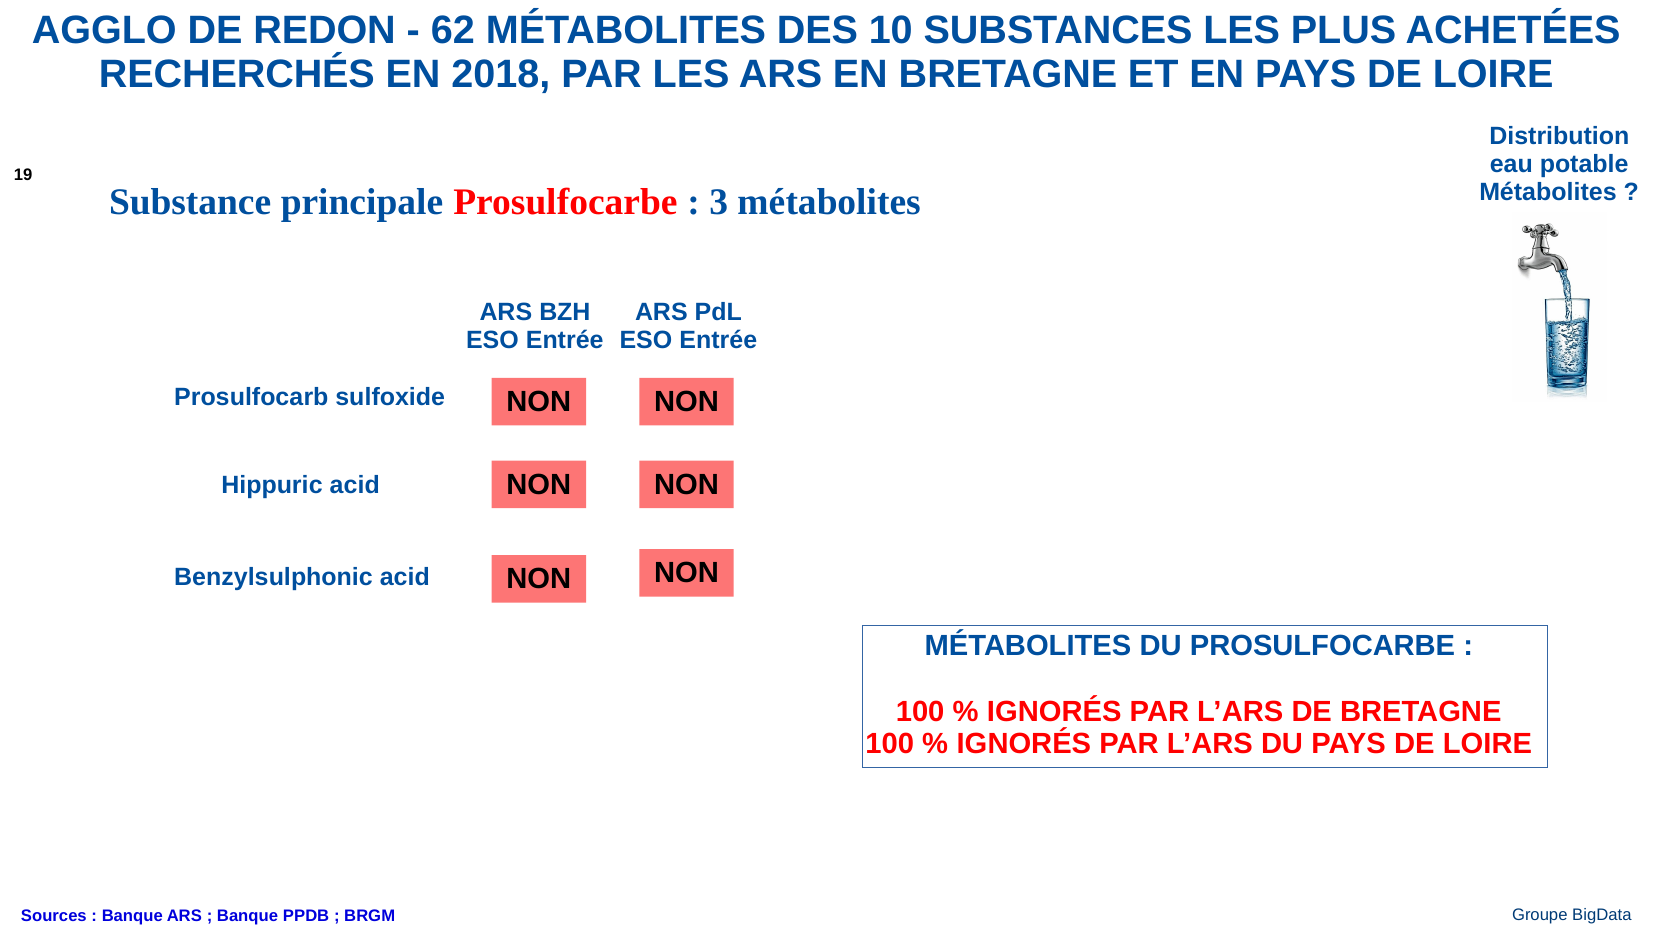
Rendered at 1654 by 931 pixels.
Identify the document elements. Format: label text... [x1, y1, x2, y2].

text_box NON [491, 555, 587, 603]
text_box NON [491, 377, 587, 426]
text_box AGGLO DE REDON - 62 MÉTABOLITES DES 10 SUBSTANCES LES PLUS ACHETÉES RECHERCHÉS EN 2018, PAR LES ARS EN BRETAGNE ET EN PAYS DE LOIRE [11, 0, 1642, 103]
text_box Groupe BigData [1497, 897, 1648, 931]
text_box NON [491, 460, 587, 509]
text_box NON [639, 460, 734, 509]
text_box MÉTABOLITES DU PROSULFOCARBE : 100 % IGNORÉS PAR L’ARS DE BRETAGNE 100 % IGNORÉS PAR L’ARS DU PAYS DE LOIRE [863, 626, 1547, 767]
text_box NON [639, 377, 734, 426]
text_box Benzylsulphonic acid [159, 555, 449, 598]
text_box Substance principale Prosulfocarbe : 3 métabolites [110, 173, 946, 231]
text_box Hippuric acid [206, 463, 396, 507]
text_box NON [639, 549, 734, 597]
text_box [0, 157, 473, 291]
text_box Distribution eau potable Métabolites ? [1464, 114, 1654, 214]
text_box ARS PdL ESO Entrée [604, 290, 773, 362]
text_box MÉTABOLITES DU PROSULFOCARBE : 100 % IGNORÉS PAR L’ARS DE BRETAGNE 100 % IGNORÉS PAR L’ARS DU PAYS DE LOIRE [850, 621, 1548, 768]
text_box ARS BZH ESO Entrée [451, 290, 604, 362]
picture [1512, 214, 1607, 402]
text_box Sources : Banque ARS ; Banque PPDB ; BRGM [6, 898, 416, 931]
text_box Prosulfocarb sulfoxide [159, 374, 461, 418]
